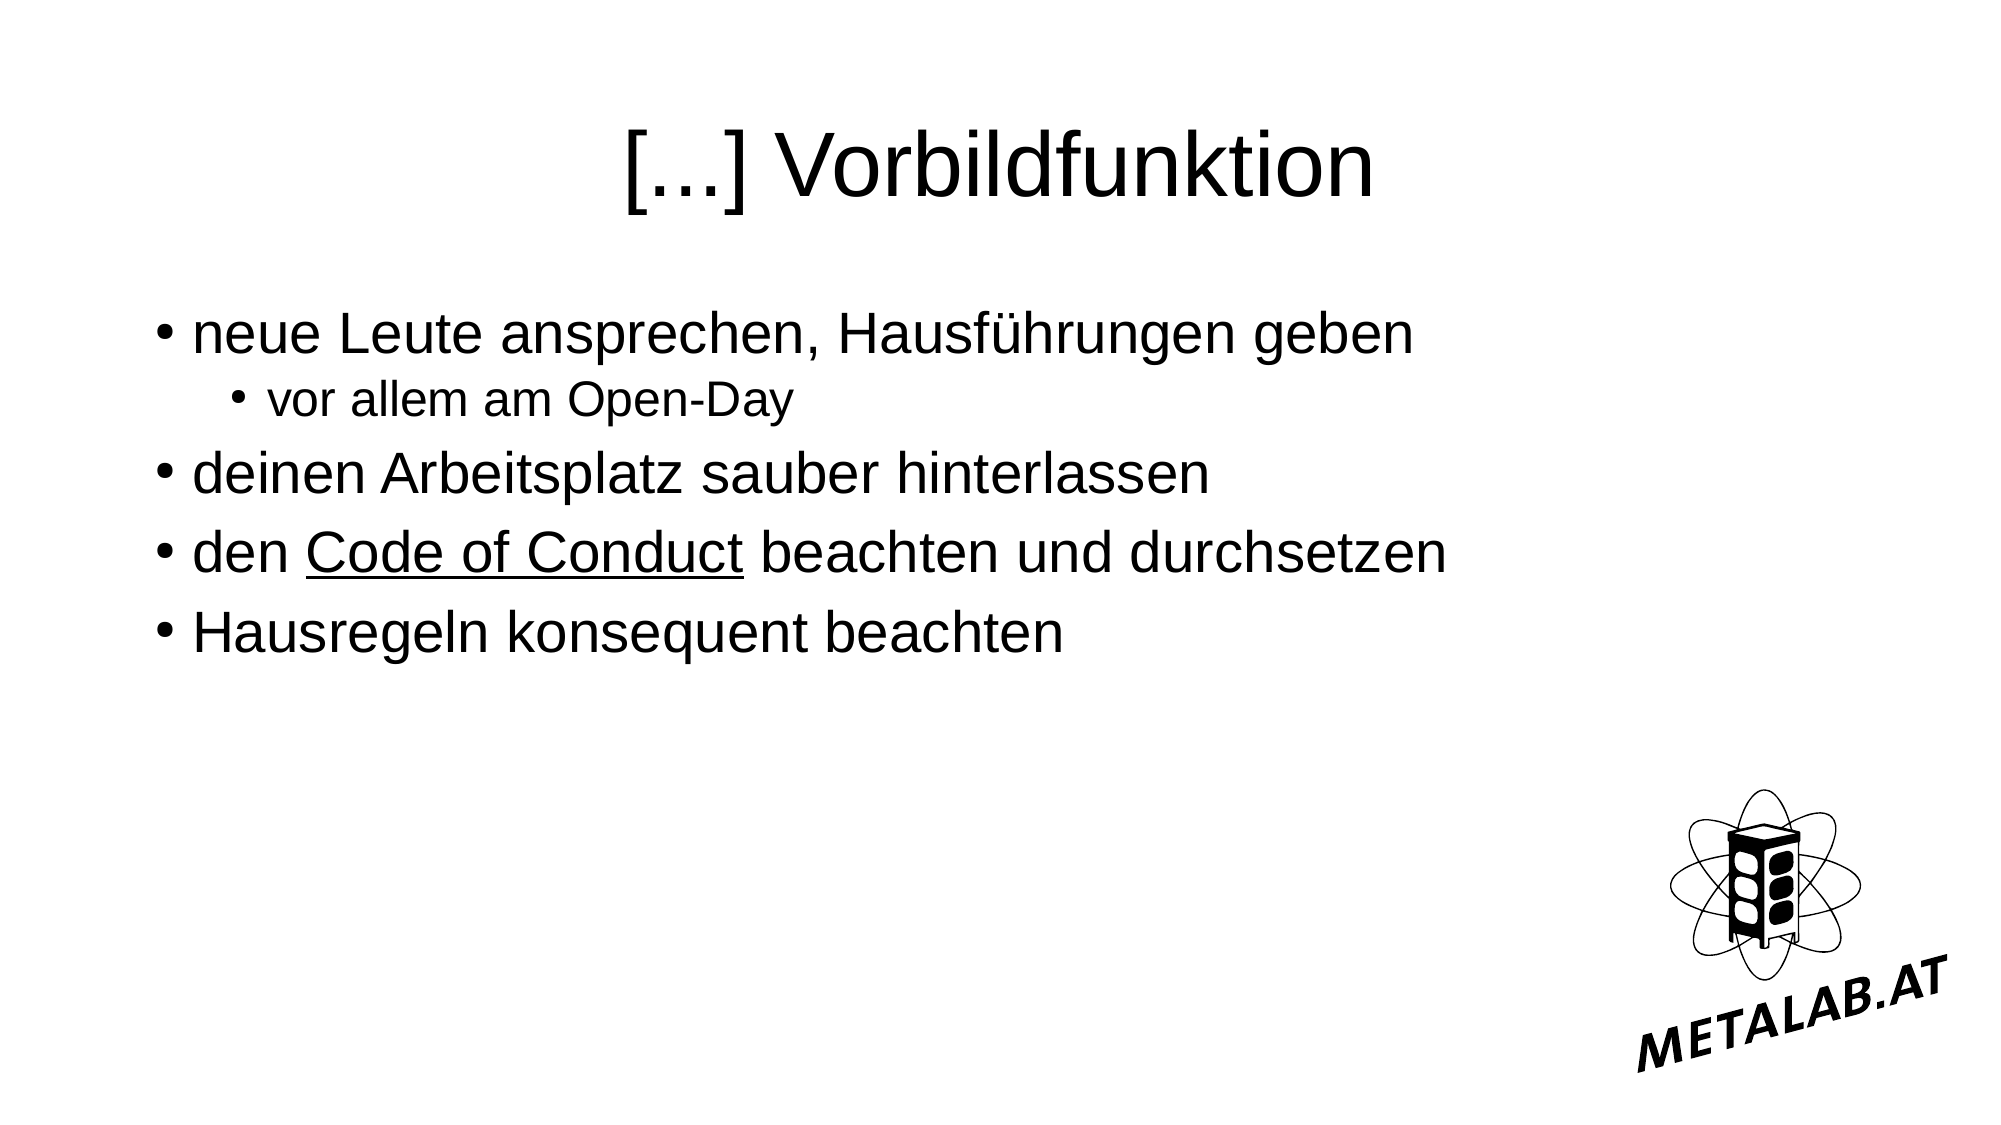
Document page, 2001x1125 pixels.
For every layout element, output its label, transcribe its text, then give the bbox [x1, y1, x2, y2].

title [...] Vorbildfunktion [137, 59, 1863, 278]
list neue Leute ansprechen, Hausführungen geben vor allem am Open-Day deinen Arbeitsplatz sauber hinterlassen den Code of Conduct beachten und durchsetzen Hausregeln konsequent beachten [137, 299, 1863, 1014]
